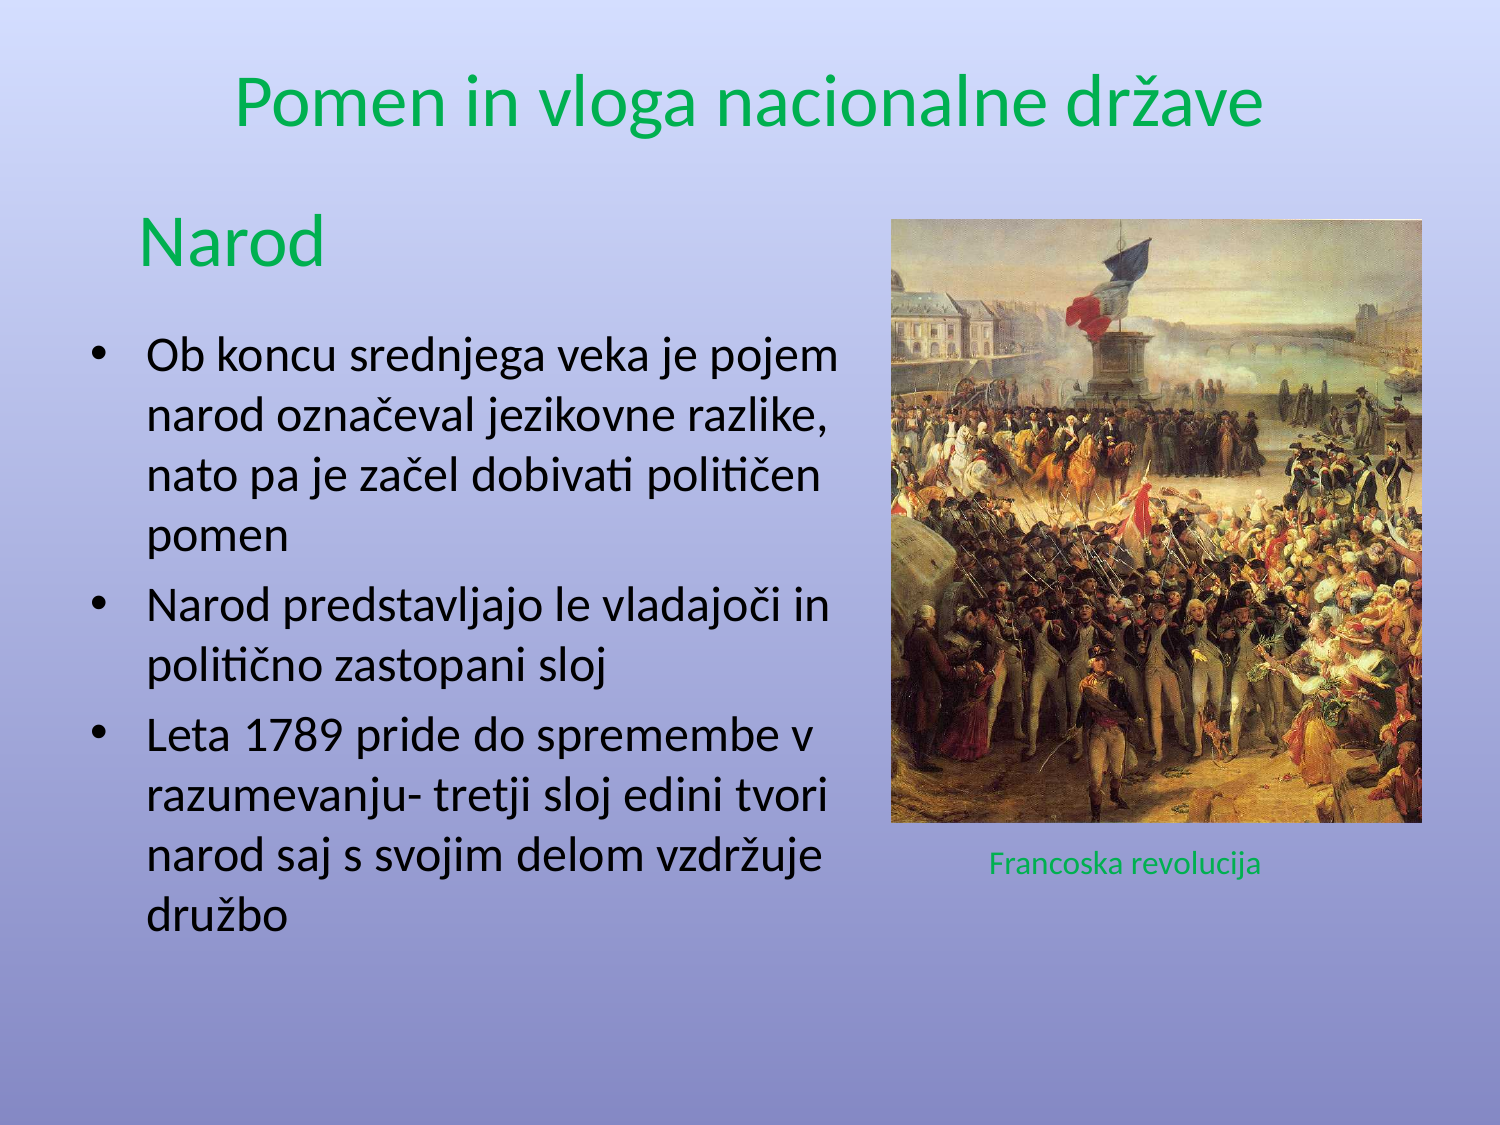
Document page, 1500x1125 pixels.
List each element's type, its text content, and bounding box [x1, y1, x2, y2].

list Ob koncu srednjega veka je pojem narod označeval jezikovne razlike, nato pa je začel dobivati političen pomen Narod predstavljajo le vladajoči in politično zastopani sloj Leta 1789 pride do spremembe v razumevanju- tretji sloj edini tvori narod saj s svojim delom vzdržuje družbo [75, 314, 916, 1005]
title Pomen in vloga nacionalne države [75, 45, 1425, 149]
text_box Francoska revolucija [974, 834, 1341, 889]
picture [891, 219, 1422, 823]
text_box Narod [123, 184, 1034, 290]
